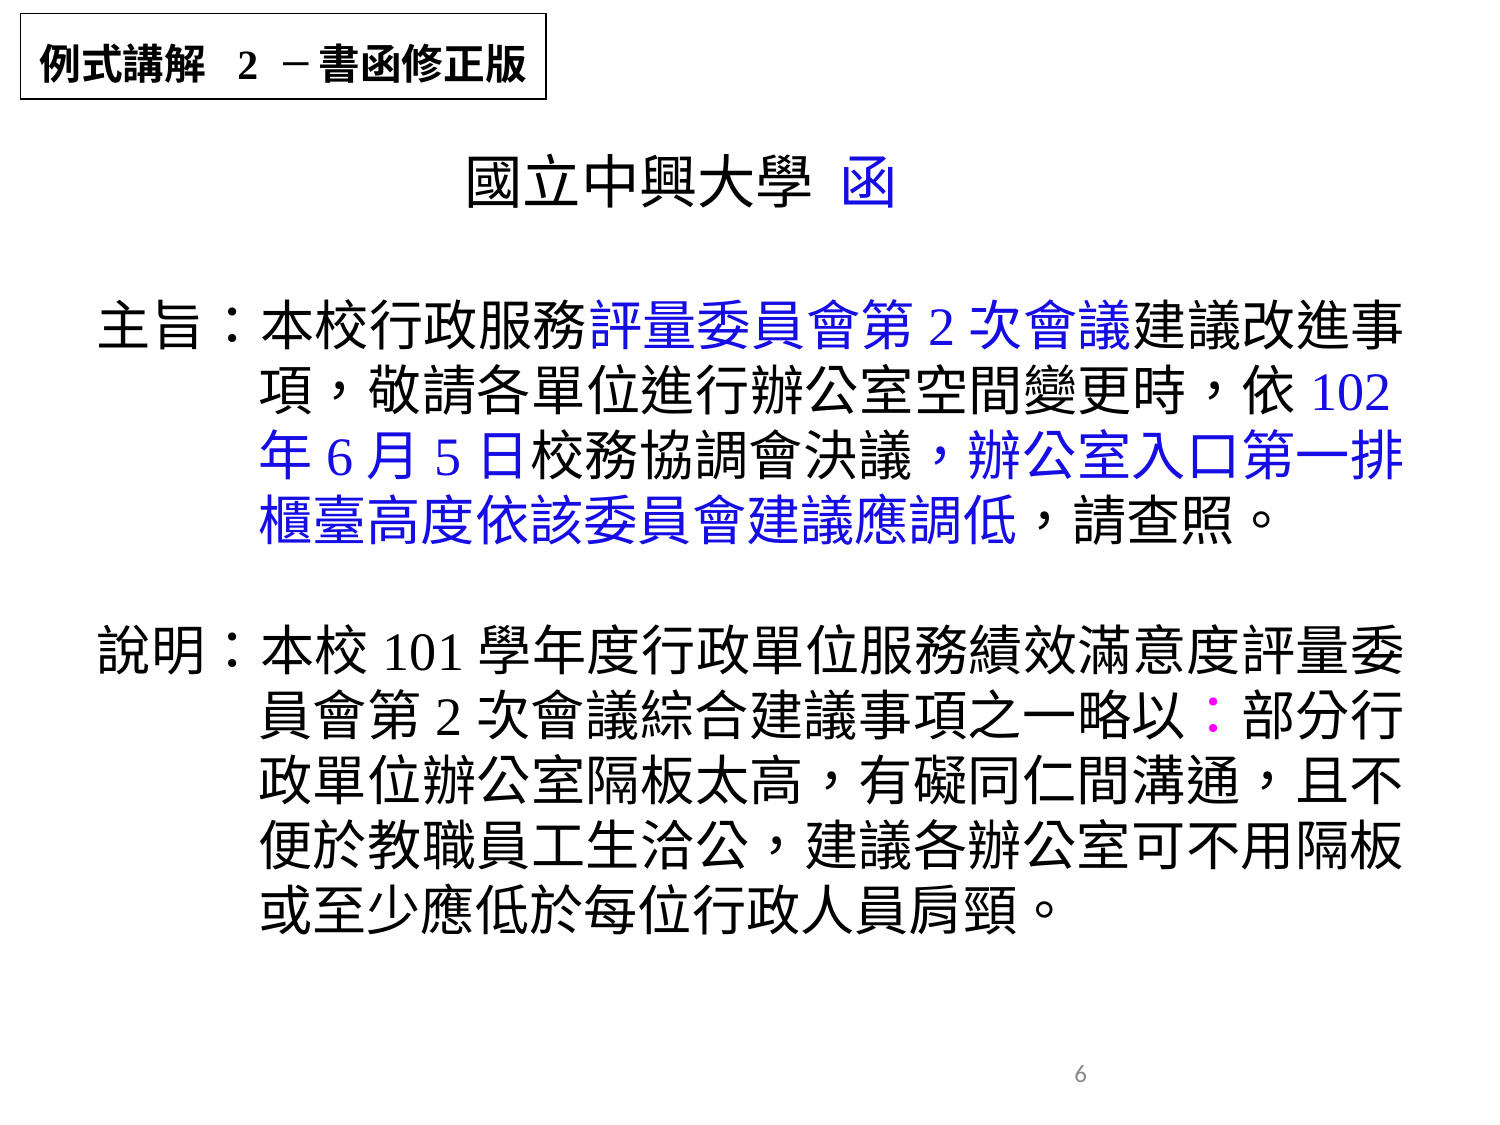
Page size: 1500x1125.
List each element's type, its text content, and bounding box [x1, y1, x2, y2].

text_box 6 [1059, 1042, 1397, 1103]
text_box 例式講解 2 ─書函修正版 [20, 13, 547, 100]
text_box 國立中興大學 函 [450, 138, 913, 223]
text_box 主旨：本校行政服務評量委員會第2次會議建議改進事項，敬請各單位進行辦公室空間變更時，依102年6月5日校務協調會決議，辦公室入口第一排櫃臺高度依該委員會建議應調低，請查照。 說明：本校101學年度行政單位服務績效滿意度評量委員會第2次會議綜合建議事項之一略以：部分行政單位辦公室隔板太高，有礙同仁間溝通，且不便於教職員工生洽公，建議各辦公室可不用隔板或至少應低於每位行政人員肩頸。 [82, 284, 1420, 1014]
